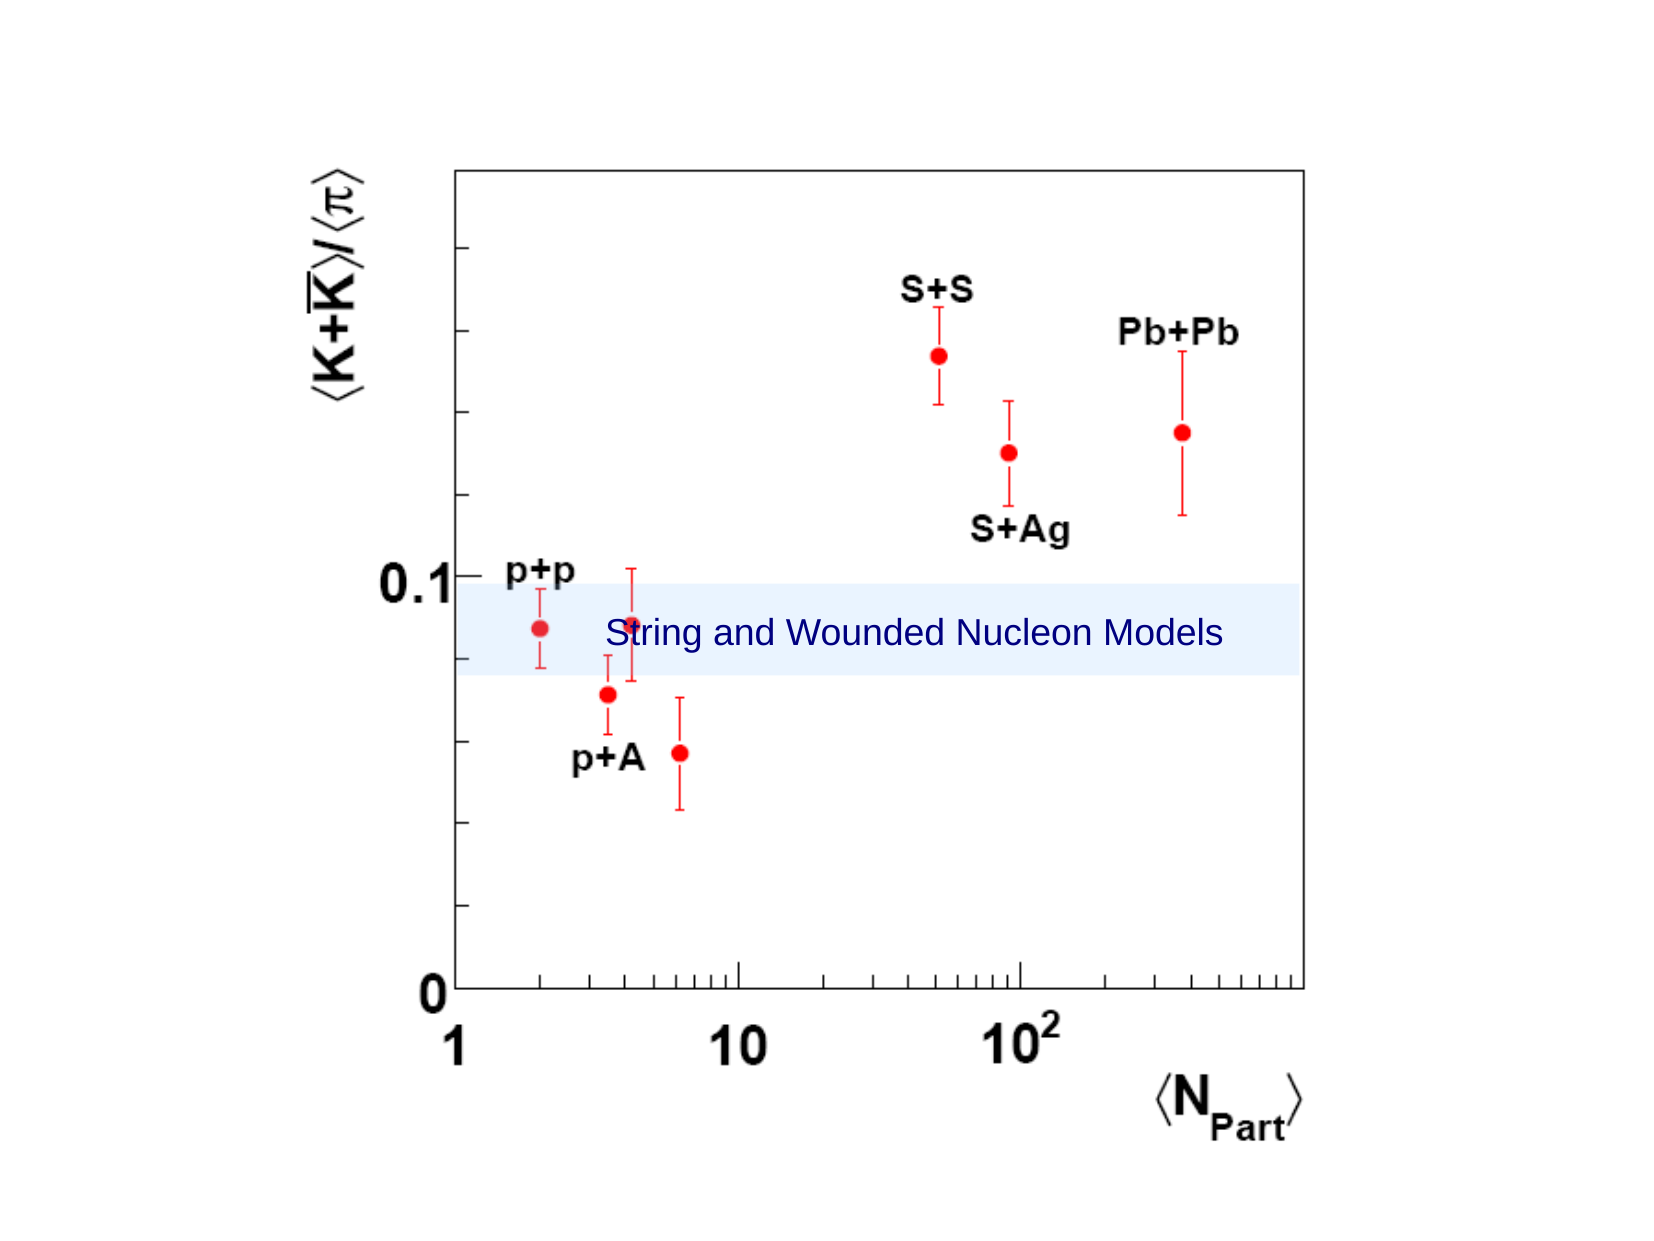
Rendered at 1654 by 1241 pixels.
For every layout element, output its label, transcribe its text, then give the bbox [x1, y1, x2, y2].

text_box [457, 583, 1300, 676]
picture [254, 115, 1388, 1165]
text_box String and Wounded Nucleon Models [590, 604, 1339, 653]
